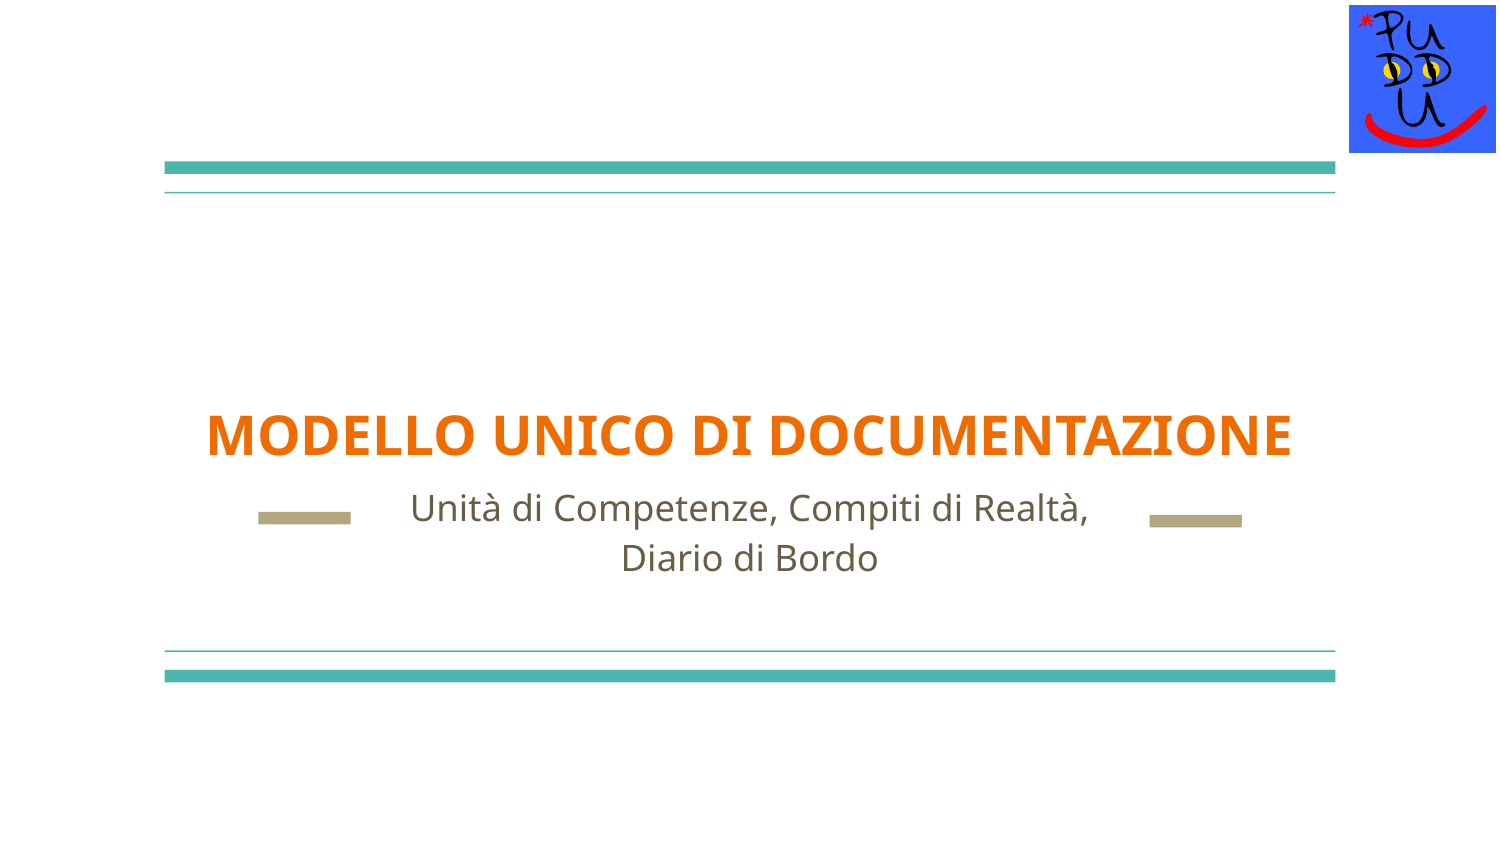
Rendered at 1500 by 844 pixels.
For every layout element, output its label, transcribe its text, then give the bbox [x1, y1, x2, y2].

title MODELLO UNICO DI DOCUMENTAZIONE [164, 318, 1336, 487]
picture [1343, 0, 1500, 157]
subtitle Unità di Competenze, Compiti di Realtà, Diario di Bordo [350, 467, 1150, 598]
